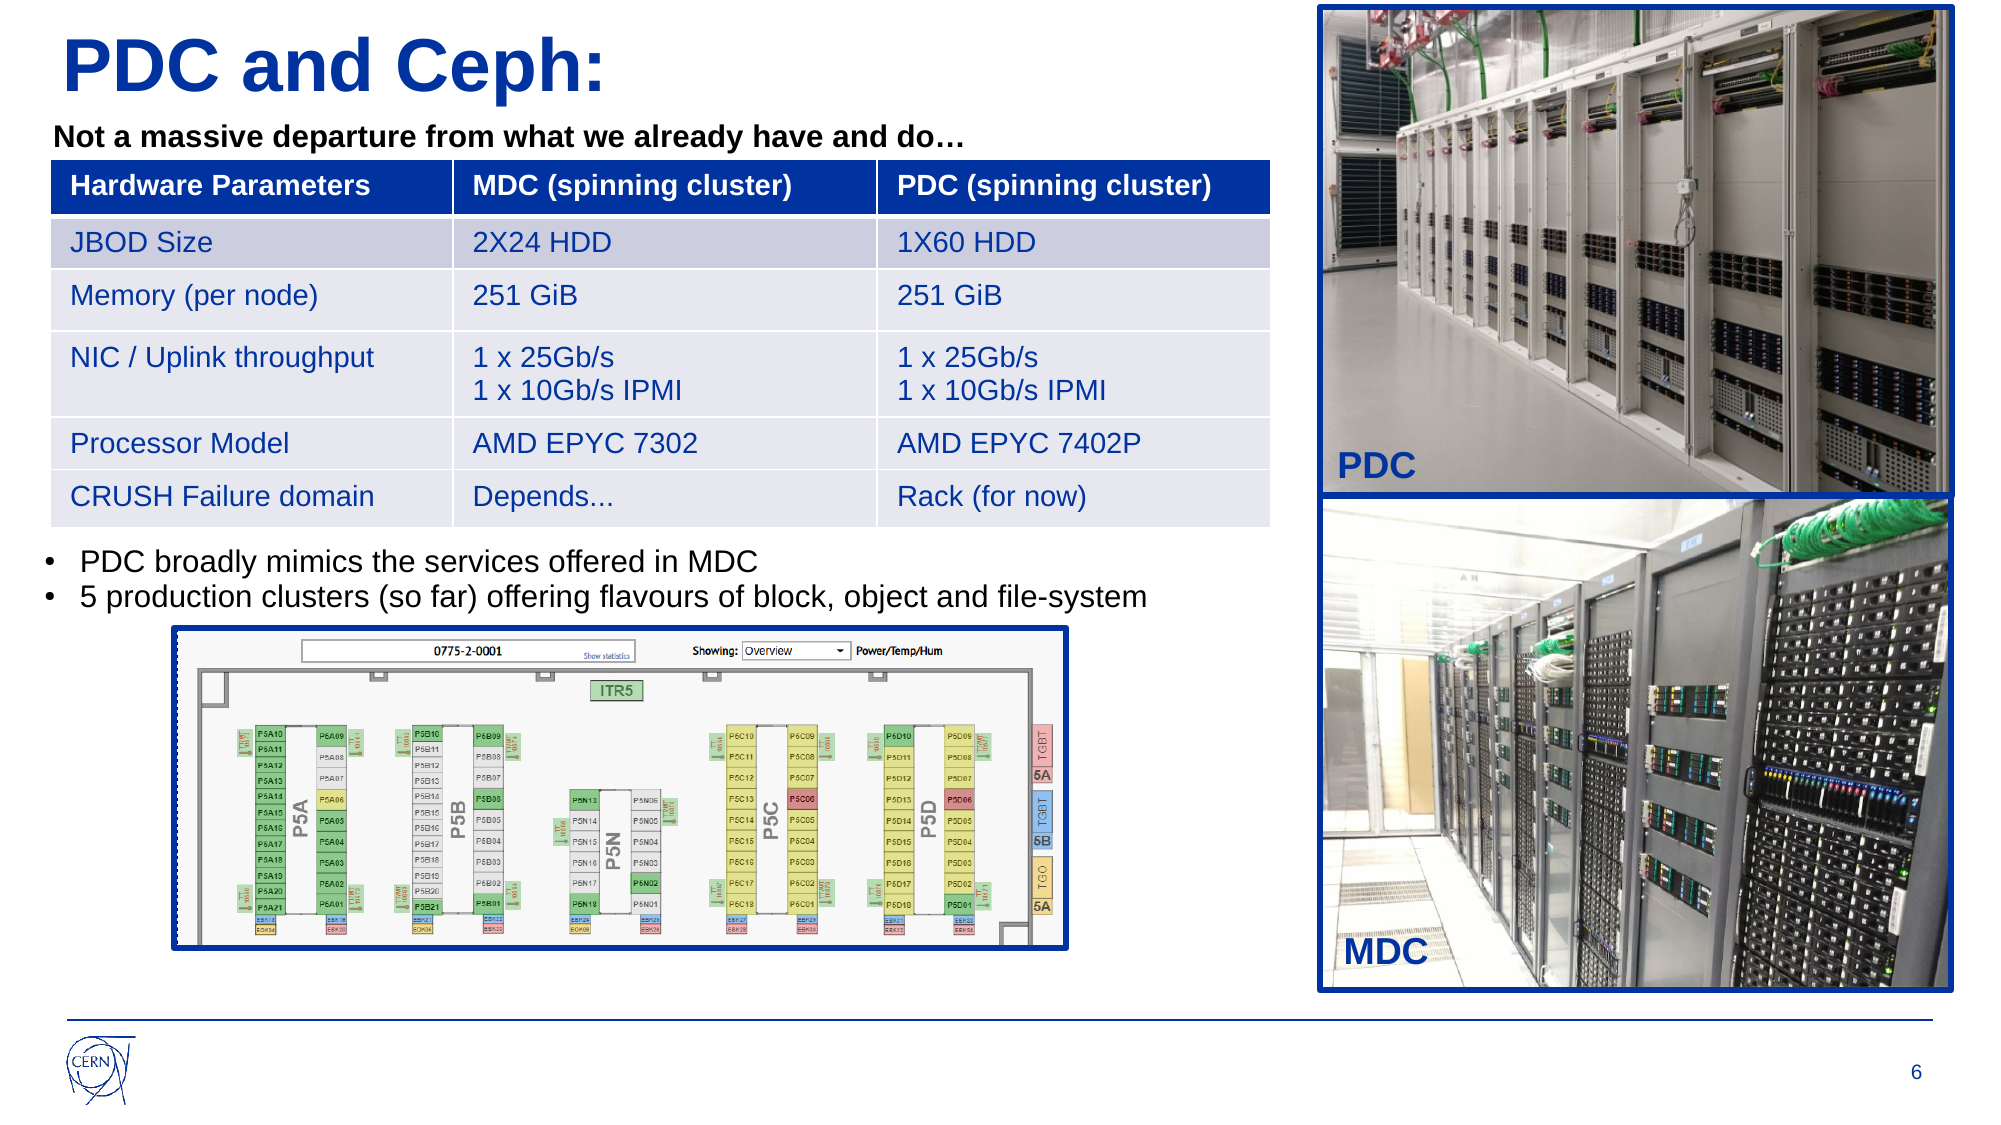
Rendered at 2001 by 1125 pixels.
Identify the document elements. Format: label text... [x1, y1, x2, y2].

text_box [1033, 768, 1317, 987]
text_box PDC and Ceph: [62, 23, 609, 112]
table_cell Processor Model [51, 418, 452, 469]
table_cell CRUSH Failure domain [51, 470, 452, 527]
table_cell 1 x 25Gb/s 1 x 10Gb/s IPMI [878, 343, 1270, 416]
picture [66, 1036, 149, 1106]
text_box MDC [1328, 923, 1701, 1019]
text_box PDC broadly mimics the services offered in MDC 5 production clusters (so far) offering flavours of block, object and file-system [29, 537, 1380, 768]
table_cell 1 x 25Gb/s 1 x 10Gb/s IPMI [454, 343, 876, 416]
picture [1322, 10, 1949, 492]
table_cell Depends... [454, 470, 876, 527]
table_cell NIC / Uplink throughput [51, 343, 452, 416]
text_box 6 [1910, 1060, 1932, 1086]
text_box Not a massive departure from what we already have and do… [38, 112, 1389, 343]
picture [1322, 498, 1949, 988]
table_cell AMD EPYC 7402P [878, 418, 1270, 469]
picture [177, 630, 1063, 945]
table_cell AMD EPYC 7302 [454, 418, 876, 469]
text_box PDC [1322, 437, 1519, 494]
table_cell Rack (for now) [878, 470, 1270, 527]
